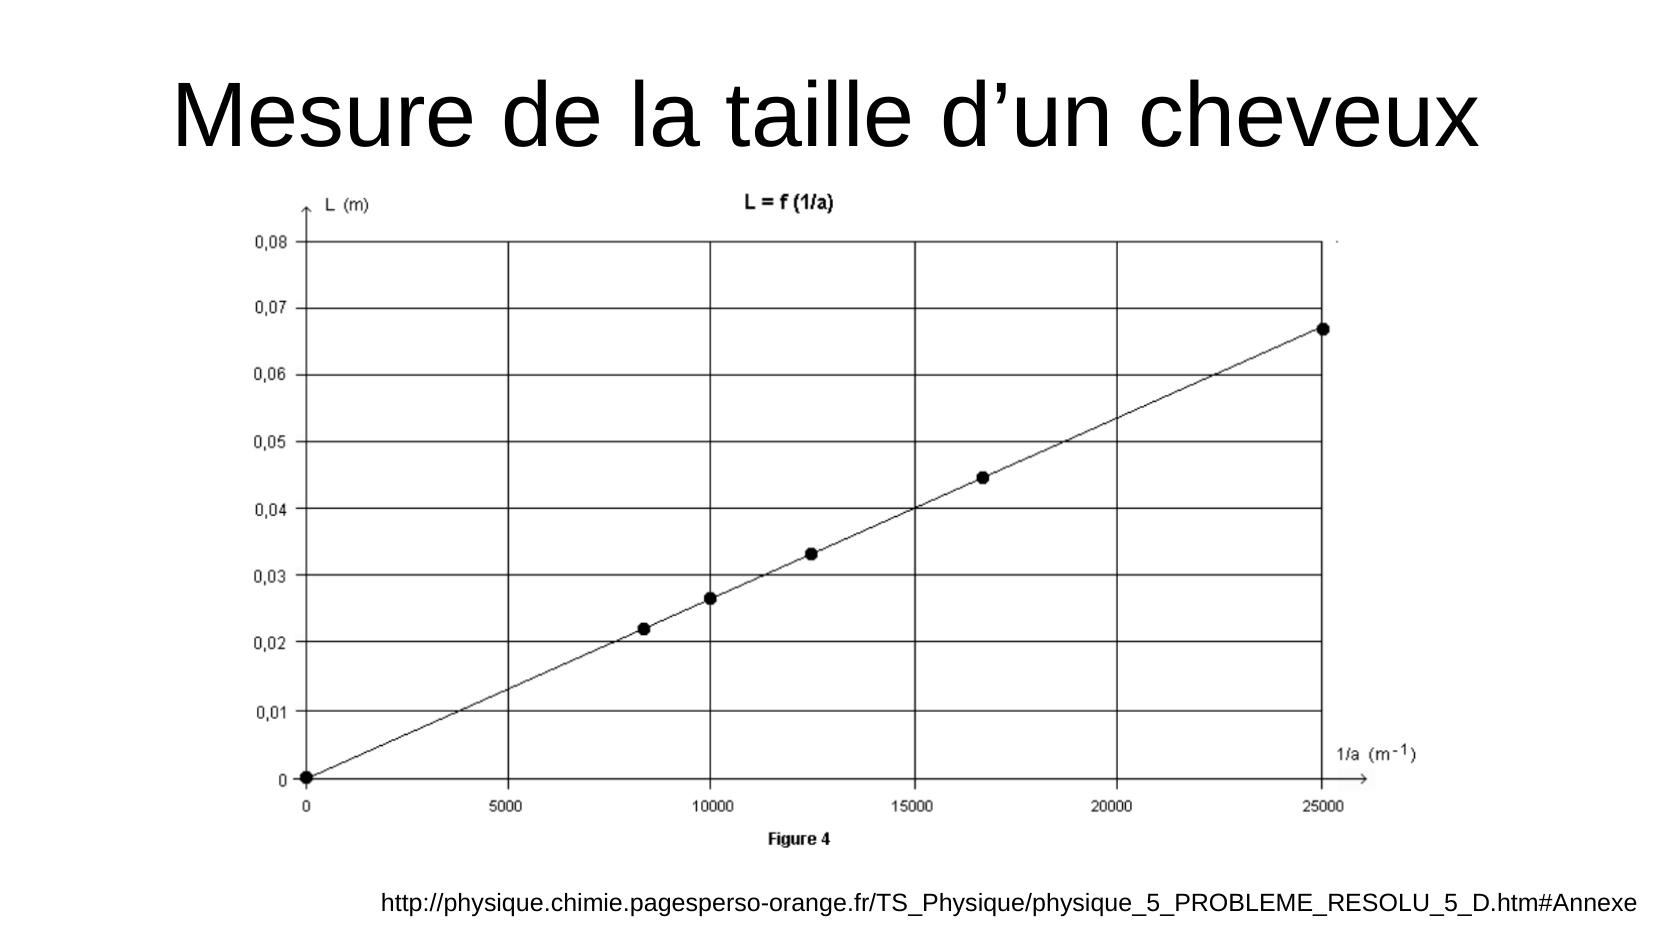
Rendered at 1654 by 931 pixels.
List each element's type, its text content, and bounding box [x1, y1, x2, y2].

text_box http://physique.chimie.pagesperso-orange.fr/TS_Physique/physique_5_PROBLEME_RESOLU_5_D.htm#Annexe [366, 881, 1654, 931]
picture [248, 180, 1427, 851]
title Mesure de la taille d’un cheveux [82, 37, 1571, 193]
